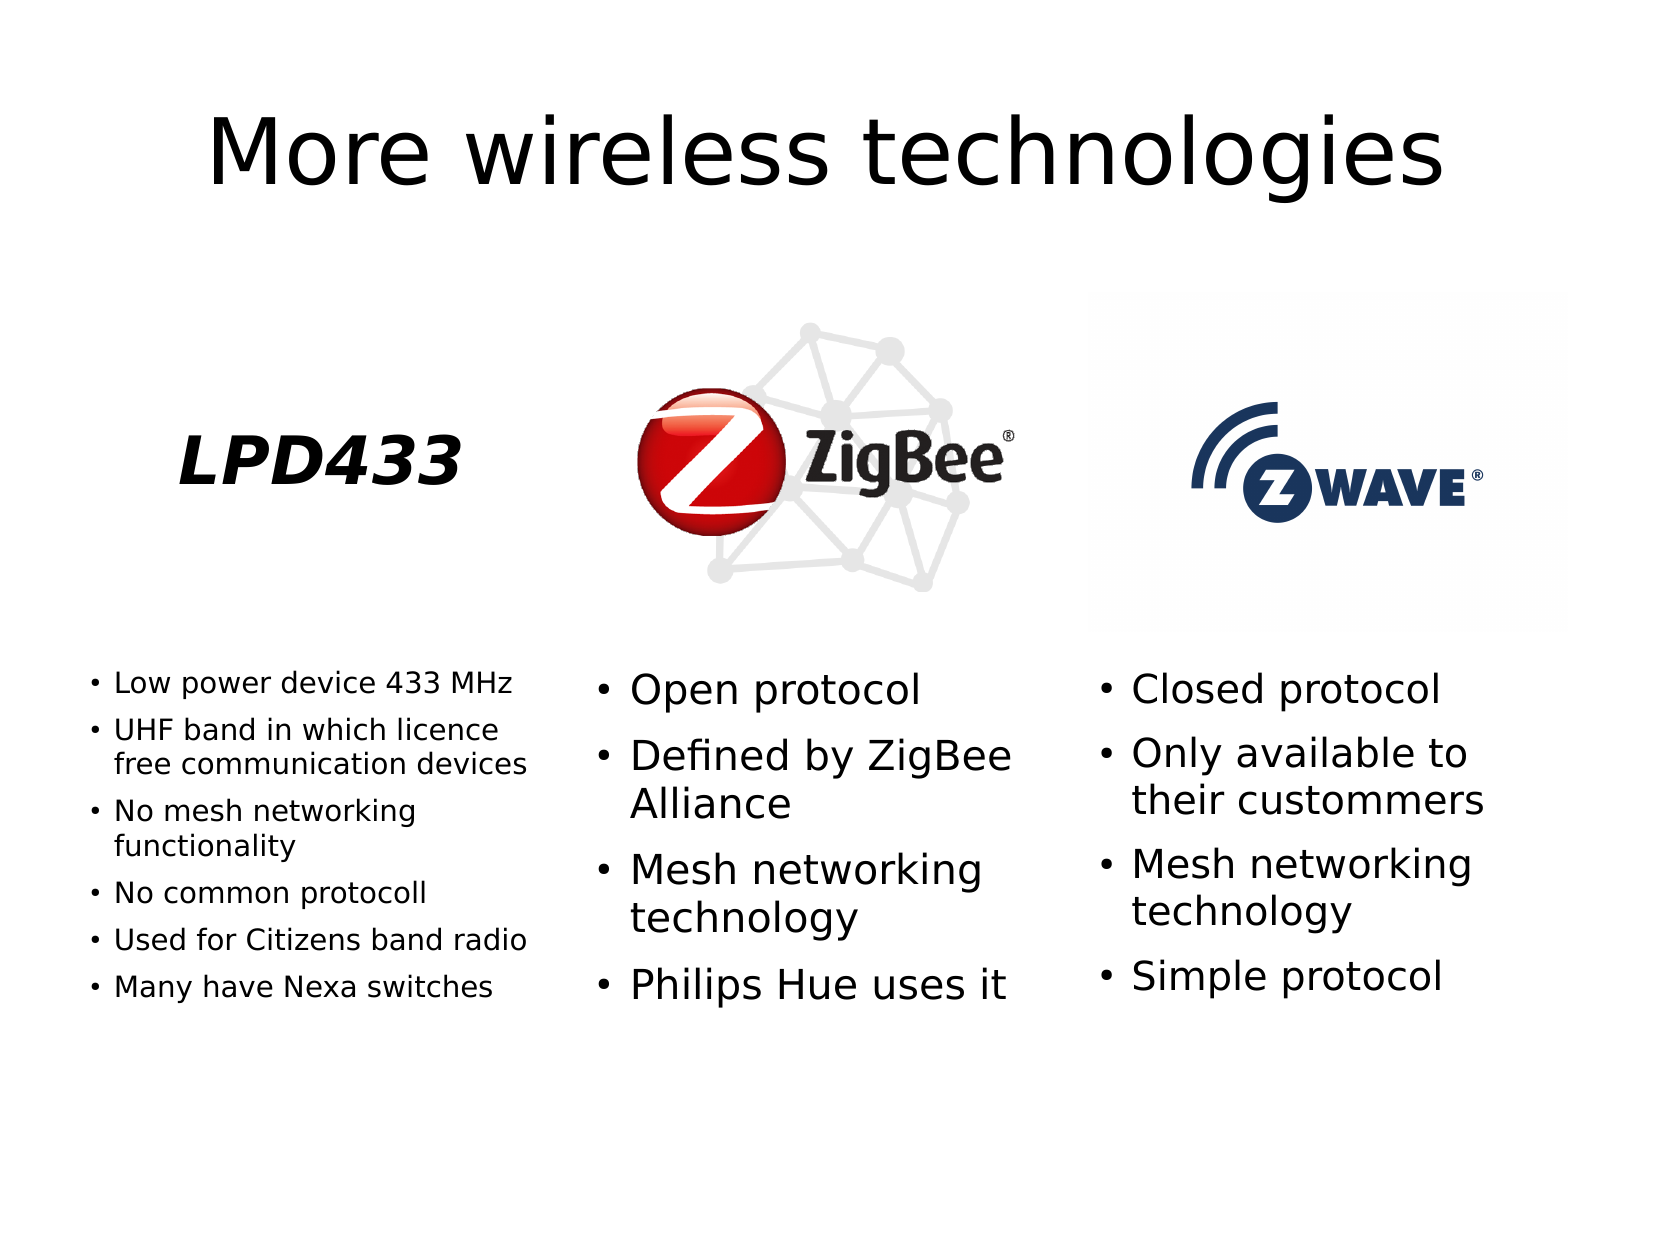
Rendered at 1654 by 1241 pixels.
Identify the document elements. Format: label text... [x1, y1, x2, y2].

text_box [82, 290, 562, 634]
title More wireless technologies [82, 49, 1571, 257]
list Open protocol Defined by ZigBee Alliance Mesh networking technology Philips Hue uses it [585, 665, 1065, 1009]
picture [585, 309, 1065, 615]
picture [1088, 292, 1568, 632]
list Low power device 433 MHz UHF band in which licence free communication devices No mesh networking functionality No common protocoll Used for Citizens band radio Many have Nexa switches [82, 665, 562, 1009]
list Closed protocol Only available to their custommers Mesh networking technology Simple protocol [1088, 665, 1569, 1009]
